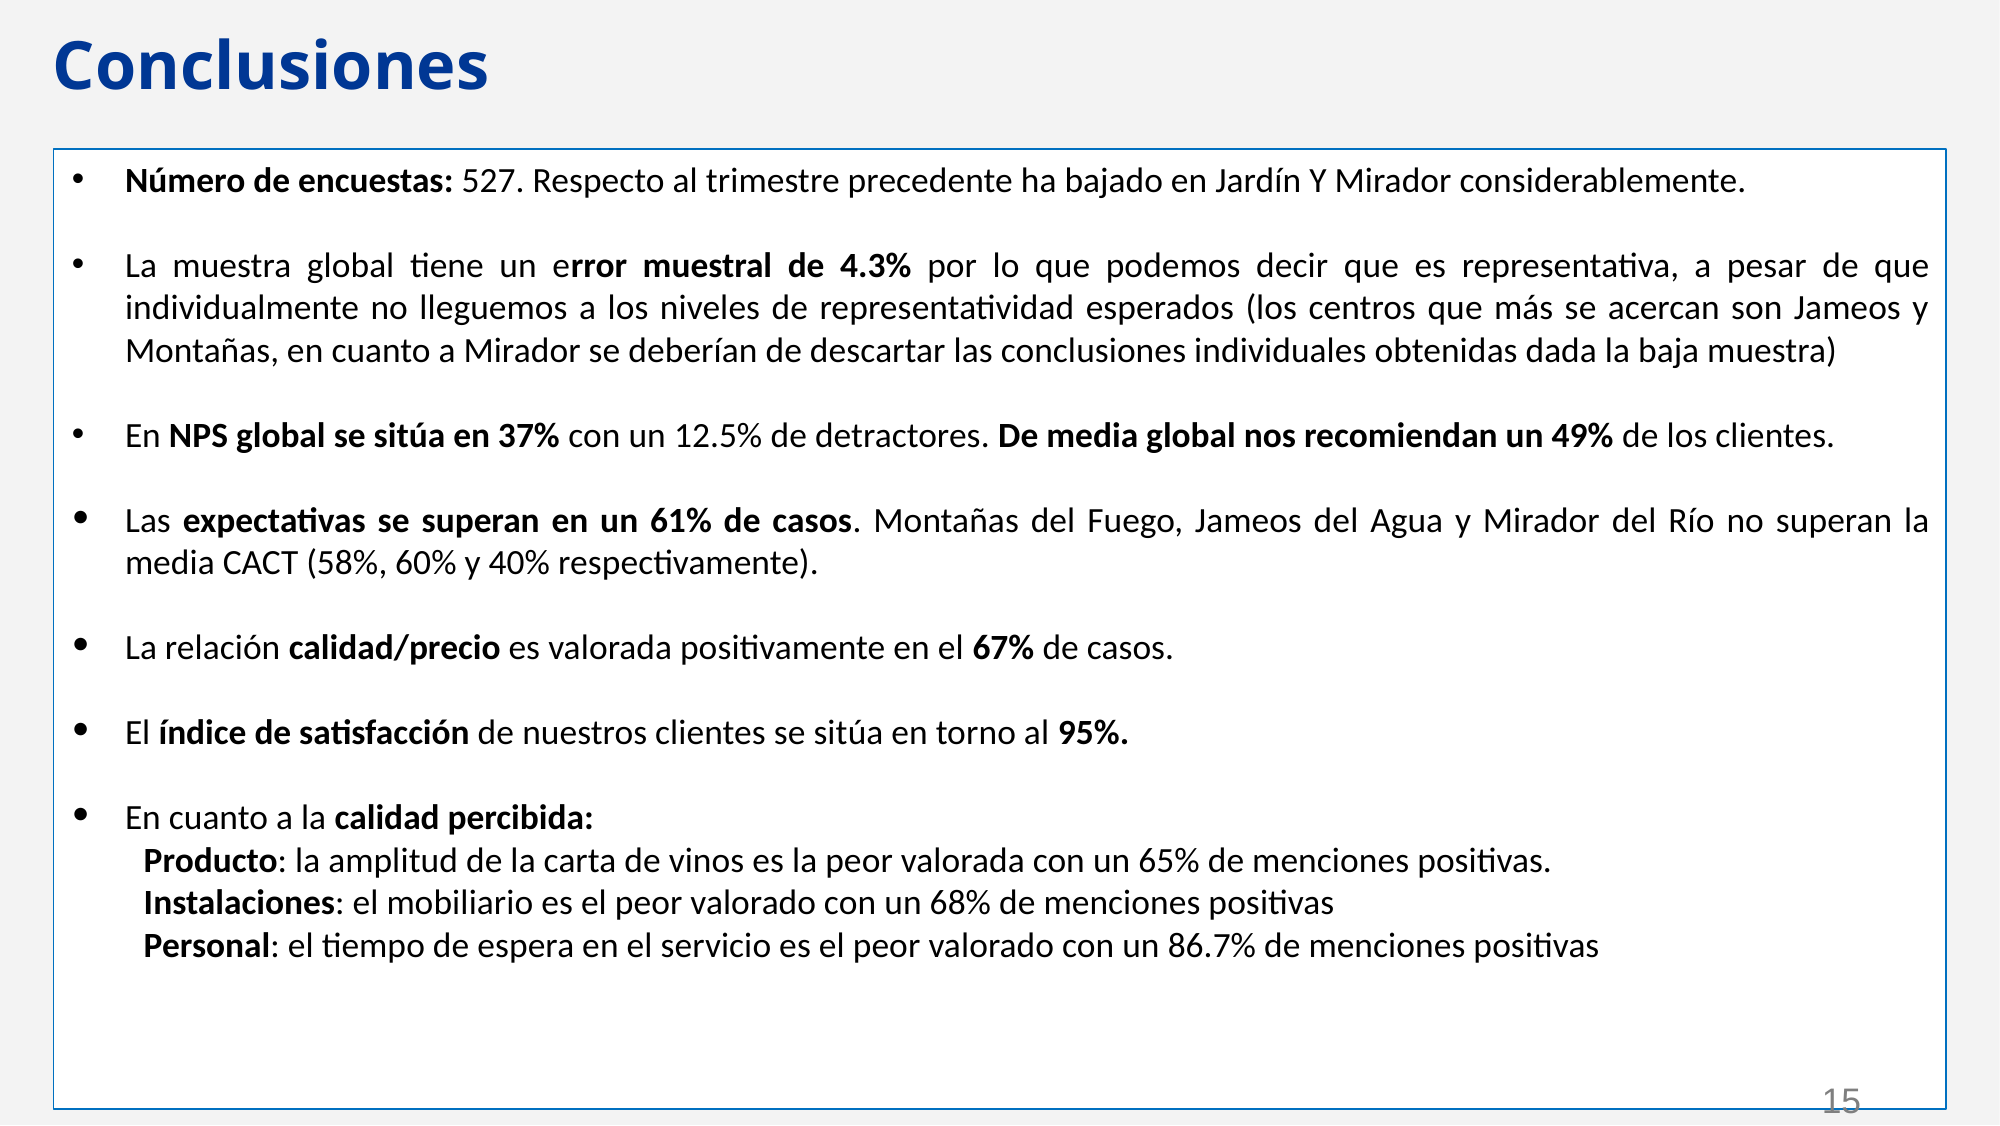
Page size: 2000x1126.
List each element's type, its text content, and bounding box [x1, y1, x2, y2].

text_box Número de encuestas: 527. Respecto al trimestre precedente ha bajado en Jardín Y Mirador considerablemente. La muestra global tiene un error muestral de 4.3% por lo que podemos decir que es representativa, a pesar de que individualmente no lleguemos a los niveles de representatividad esperados (los centros que más se acercan son Jameos y Montañas, en cuanto a Mirador se deberían de descartar las conclusiones individuales obtenidas dada la baja muestra) En NPS global se sitúa en 37% con un 12.5% de detractores. De media global nos recomiendan un 49% de los clientes. Las expectativas se superan en un 61% de casos. Montañas del Fuego, Jameos del Agua y Mirador del Río no superan la media CACT (58%, 60% y 40% respectivamente). La relación calidad/precio es valorada positivamente en el 67% de casos. El índice de satisfacción de nuestros clientes se sitúa en torno al 95%. En cuanto a la calidad percibida: Producto: la amplitud de la carta de vinos es la peor valorada con un 65% de menciones positivas. Instalaciones: el mobiliario es el peor valorado con un 68% de menciones positivas Personal: el tiempo de espera en el servicio es el peor valorado con un 86.7% de menciones positivas [53, 149, 1946, 1110]
slide_number 1 [1412, 1069, 1880, 1126]
text_box Conclusiones [52, 0, 1945, 126]
